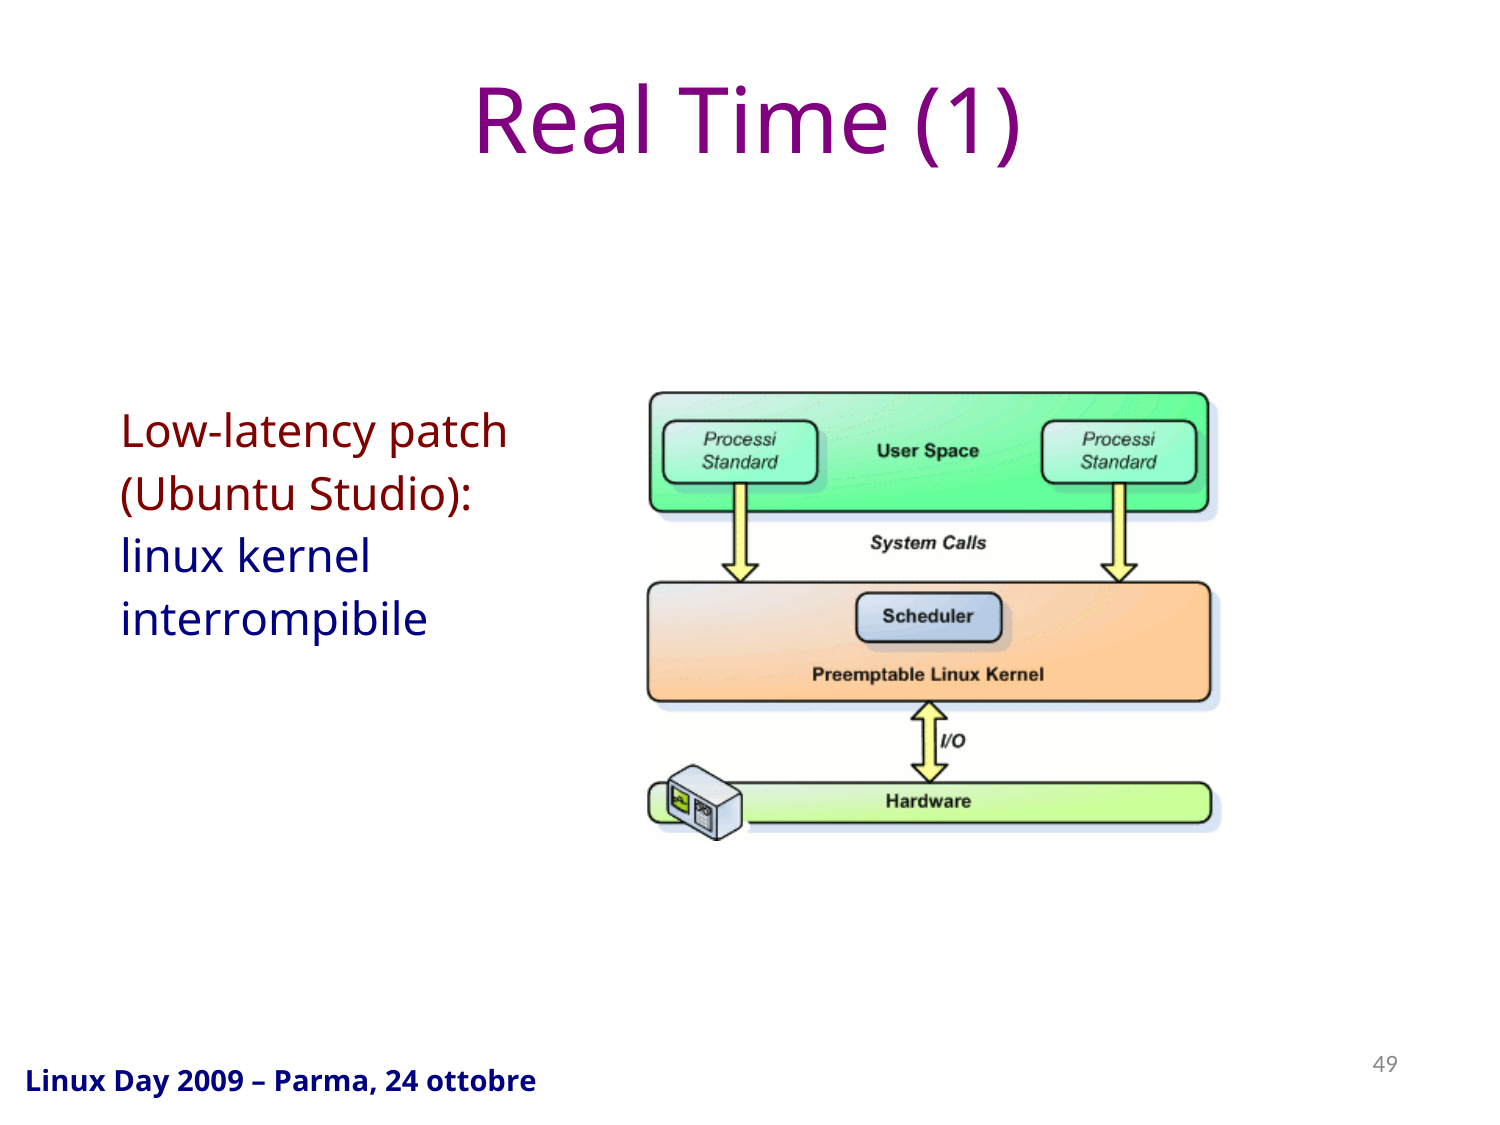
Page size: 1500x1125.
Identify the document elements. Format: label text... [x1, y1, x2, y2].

title Real Time (1)‏ [74, 0, 1420, 236]
picture [646, 391, 1222, 841]
subtitle Low-latency patch (Ubuntu Studio): linux kernel interrompibile [45, 260, 533, 787]
